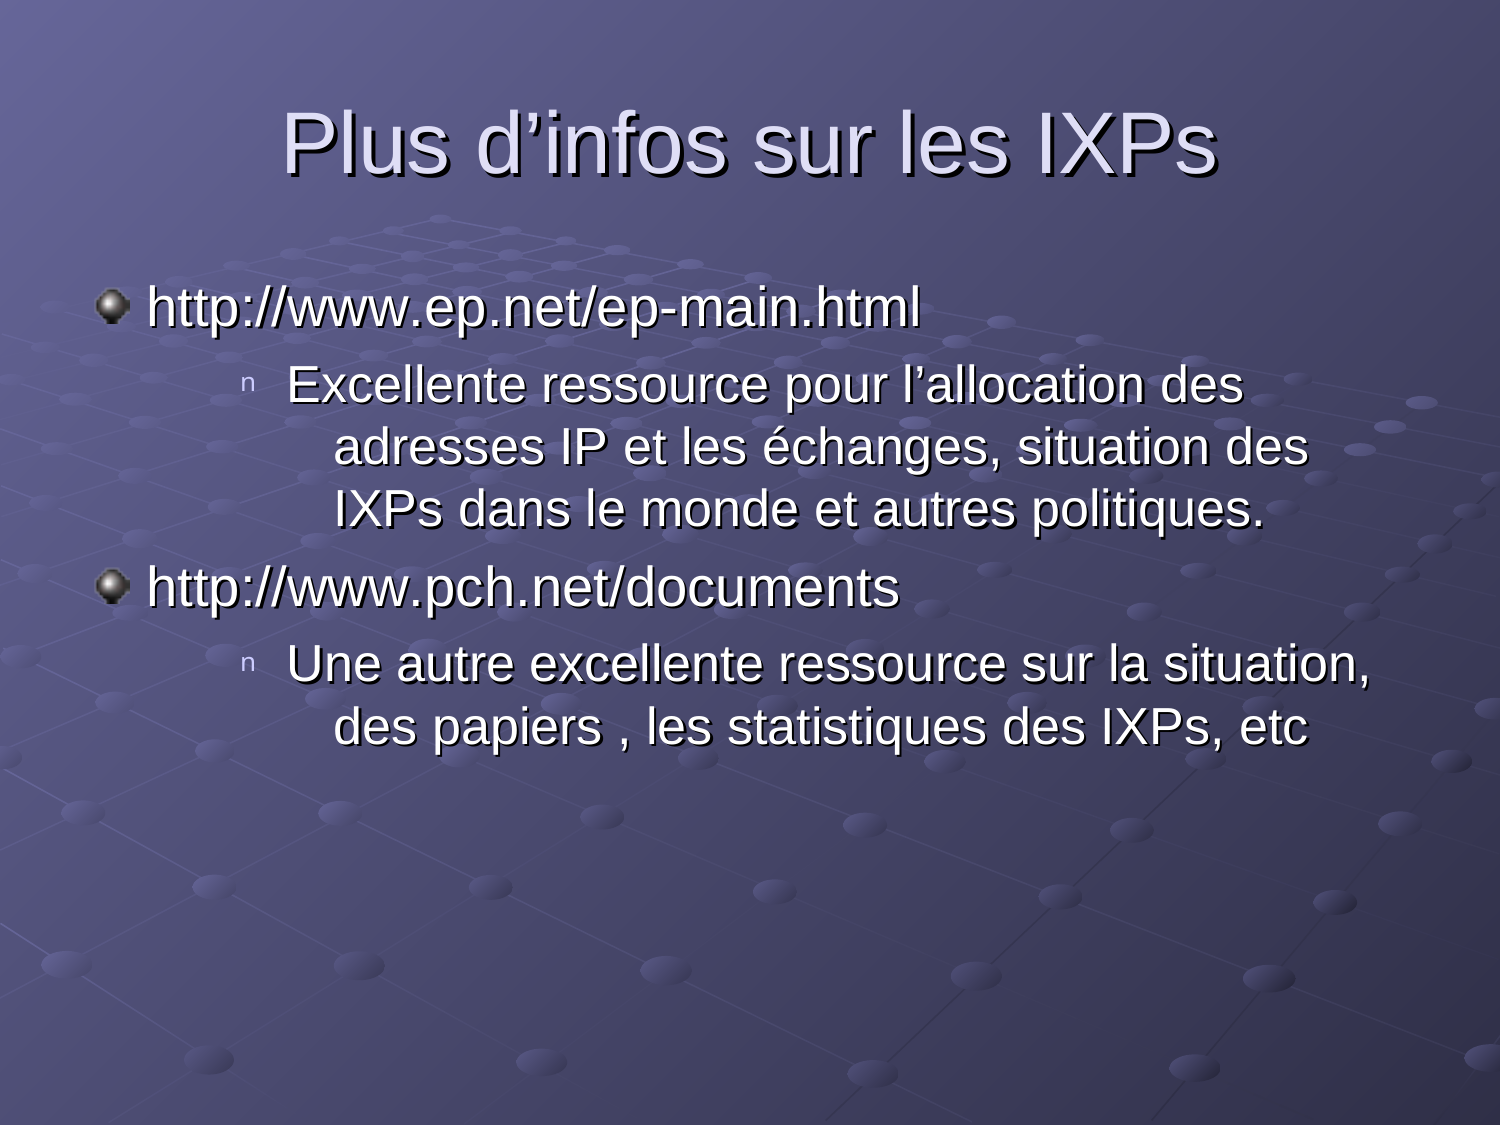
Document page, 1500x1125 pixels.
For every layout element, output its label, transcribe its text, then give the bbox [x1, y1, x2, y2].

title Plus d’infos sur les IXPs [75, 45, 1426, 233]
list http://www.ep.net/ep-main.html Excellente ressource pour l’allocation des adresses IP et les échanges, situation des IXPs dans le monde et autres politiques. http://www.pch.net/documents Une autre excellente ressource sur la situation, des papiers , les statistiques des IXPs, etc [75, 262, 1426, 1007]
